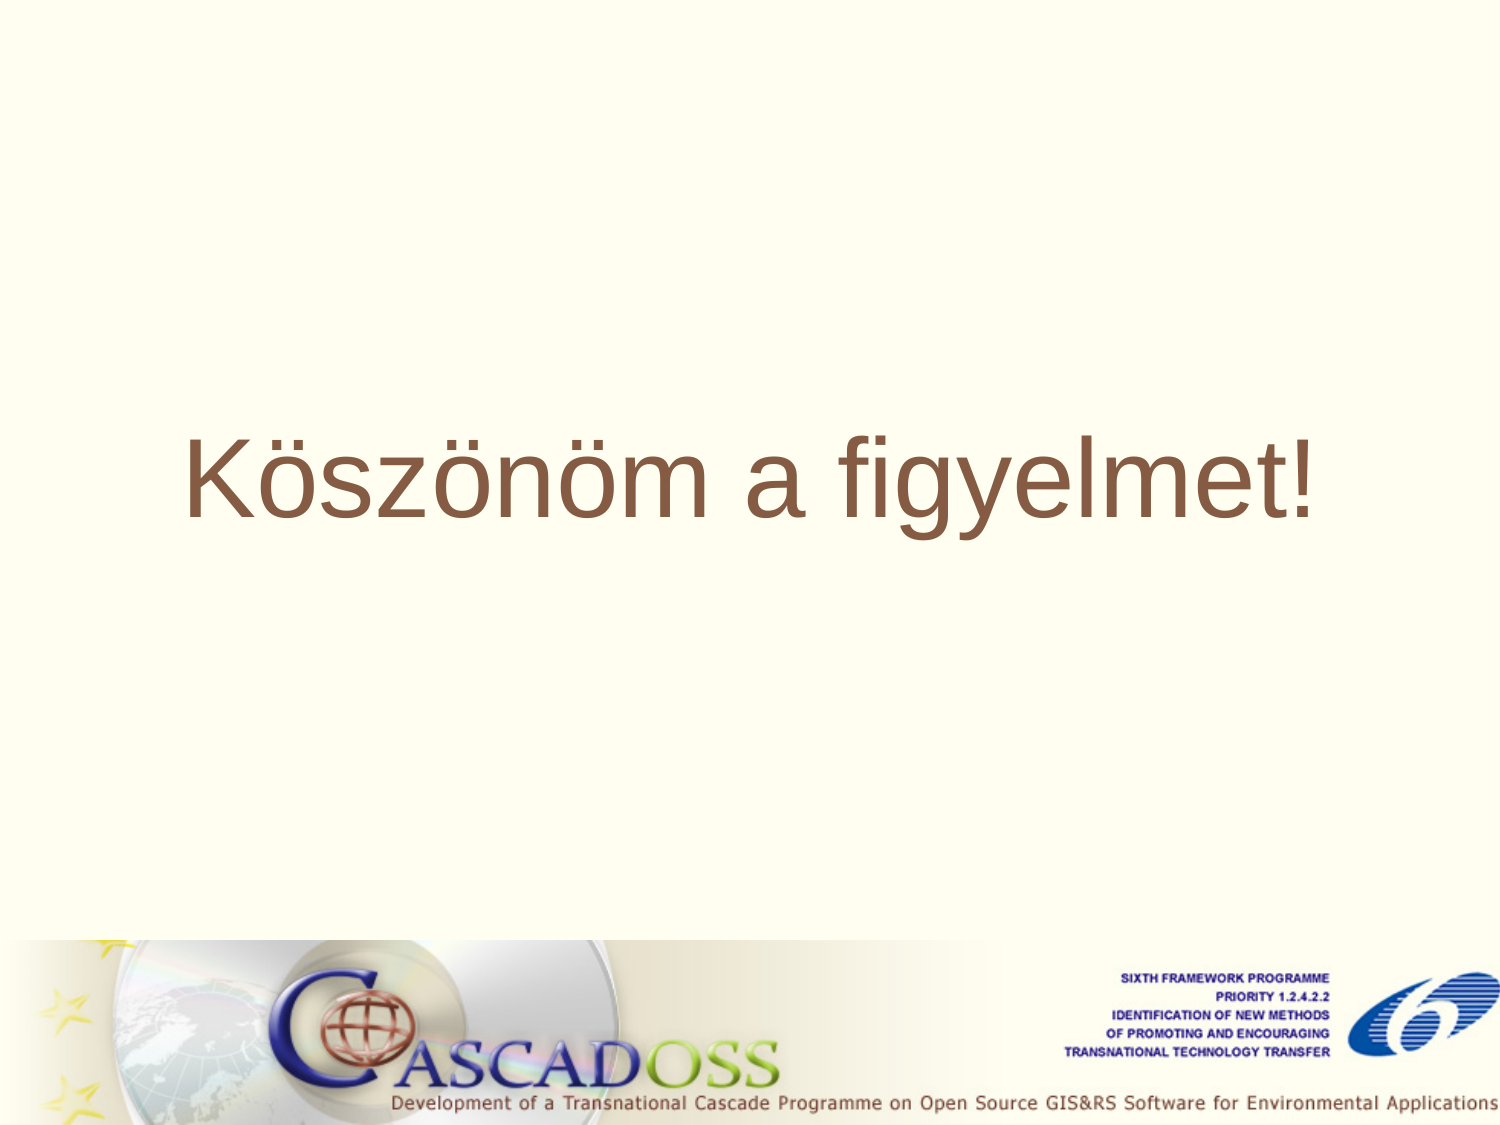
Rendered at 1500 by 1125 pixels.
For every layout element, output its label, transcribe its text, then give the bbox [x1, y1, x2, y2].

list Köszönöm a figyelmet! [49, 408, 1451, 648]
picture [0, 940, 1500, 1125]
